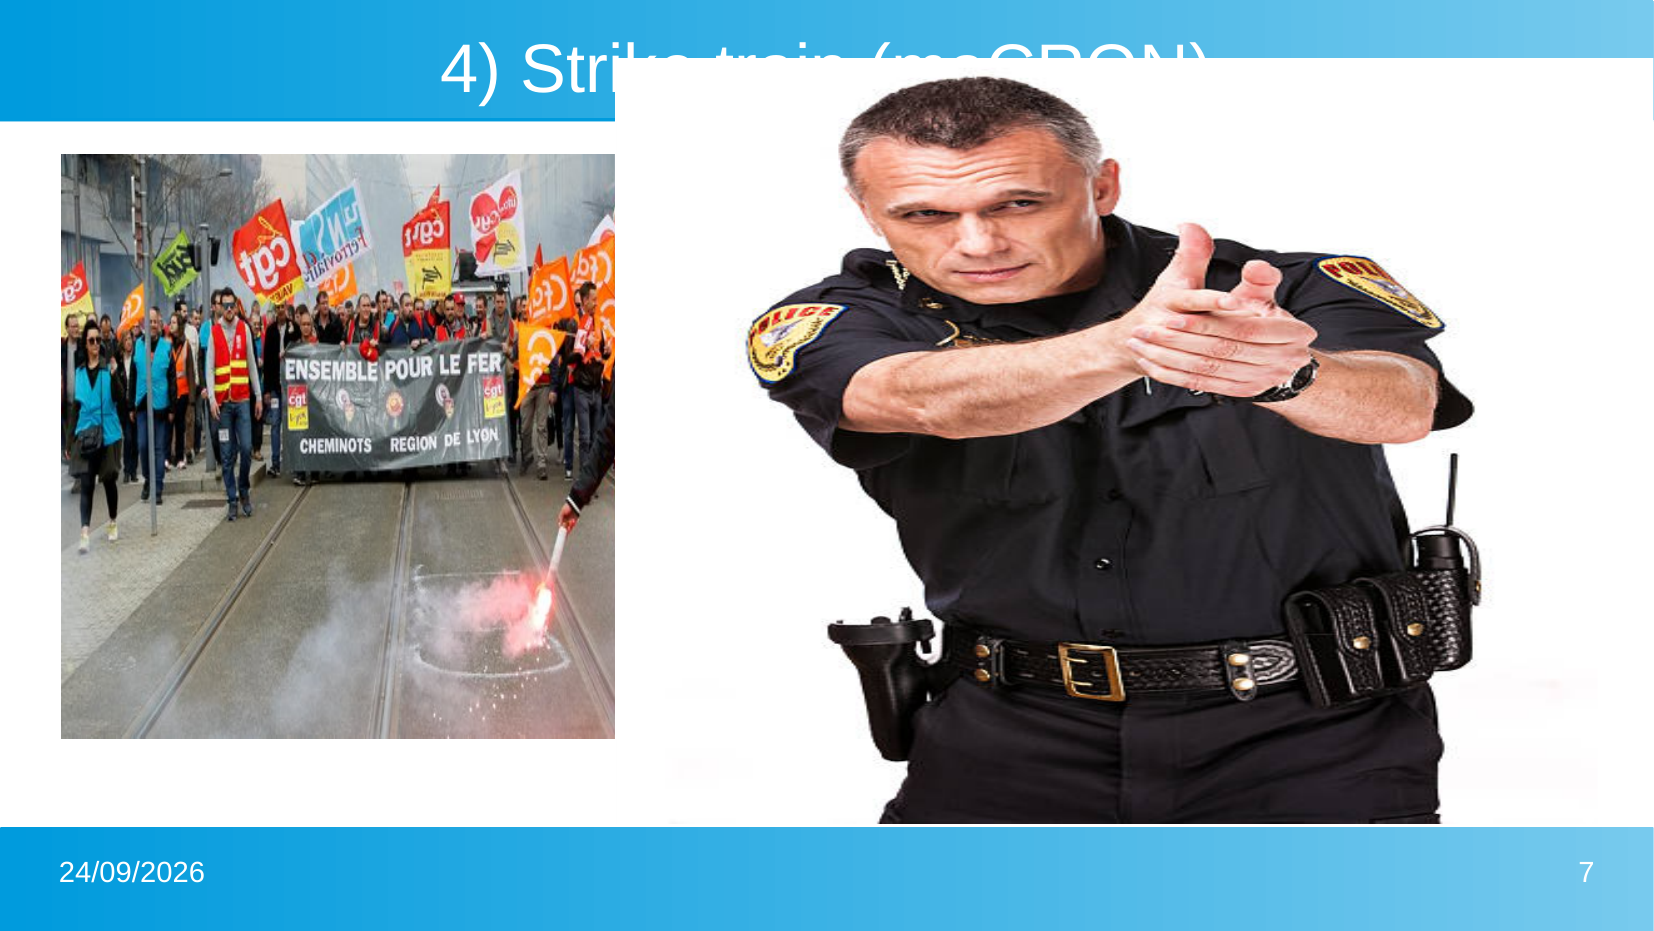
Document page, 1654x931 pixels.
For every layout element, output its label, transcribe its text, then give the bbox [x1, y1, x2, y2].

title 4) Strike train (maCRON) [59, 29, 1595, 108]
picture [61, 1, 1654, 824]
